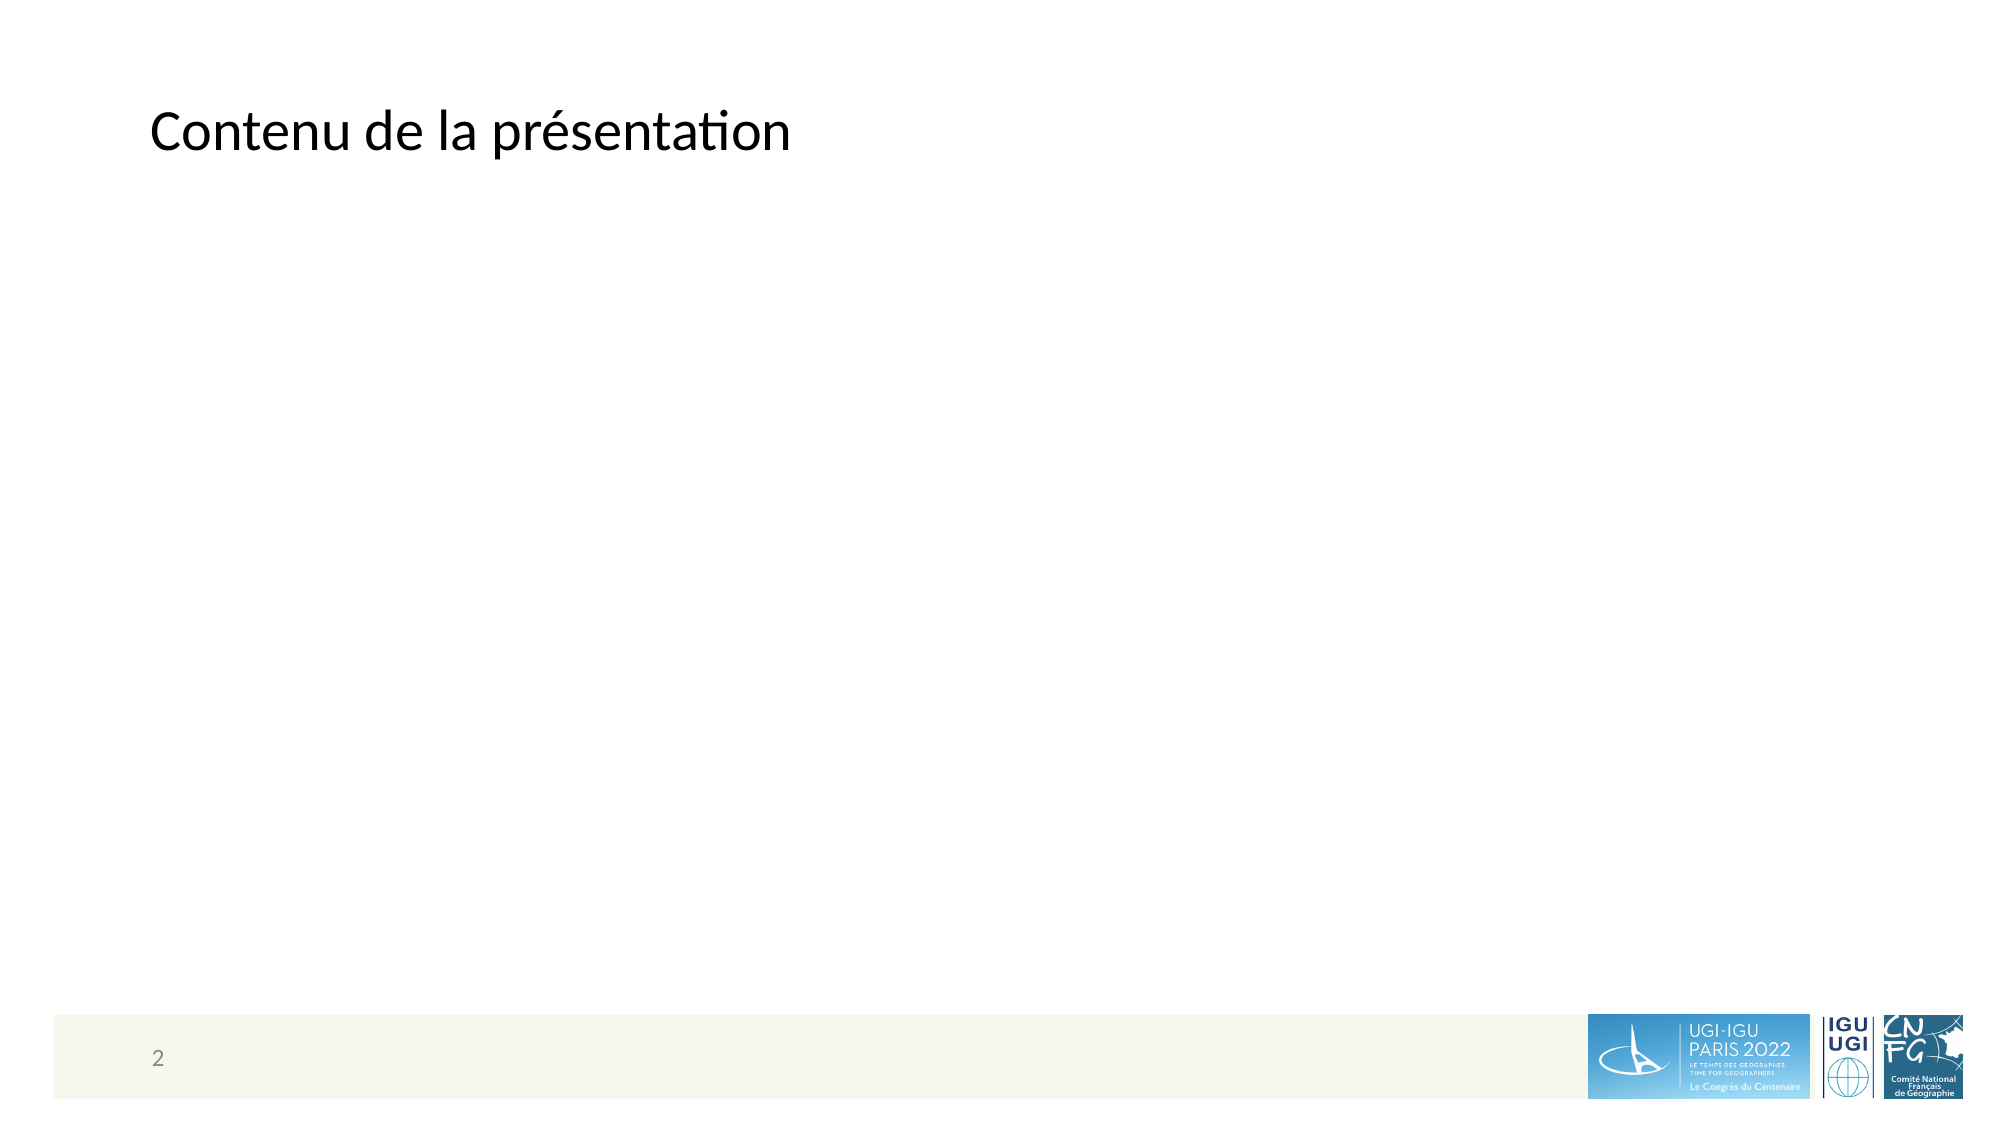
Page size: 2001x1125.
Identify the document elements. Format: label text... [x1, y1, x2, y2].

list Contenu de la présentation [135, 92, 1865, 1014]
text_box [54, 1015, 1588, 1099]
picture [1588, 1014, 1810, 1099]
picture [1815, 1014, 1881, 1099]
picture [1884, 1015, 1963, 1099]
text_box <numéro> [136, 1026, 587, 1086]
text_box [1810, 1015, 1815, 1099]
